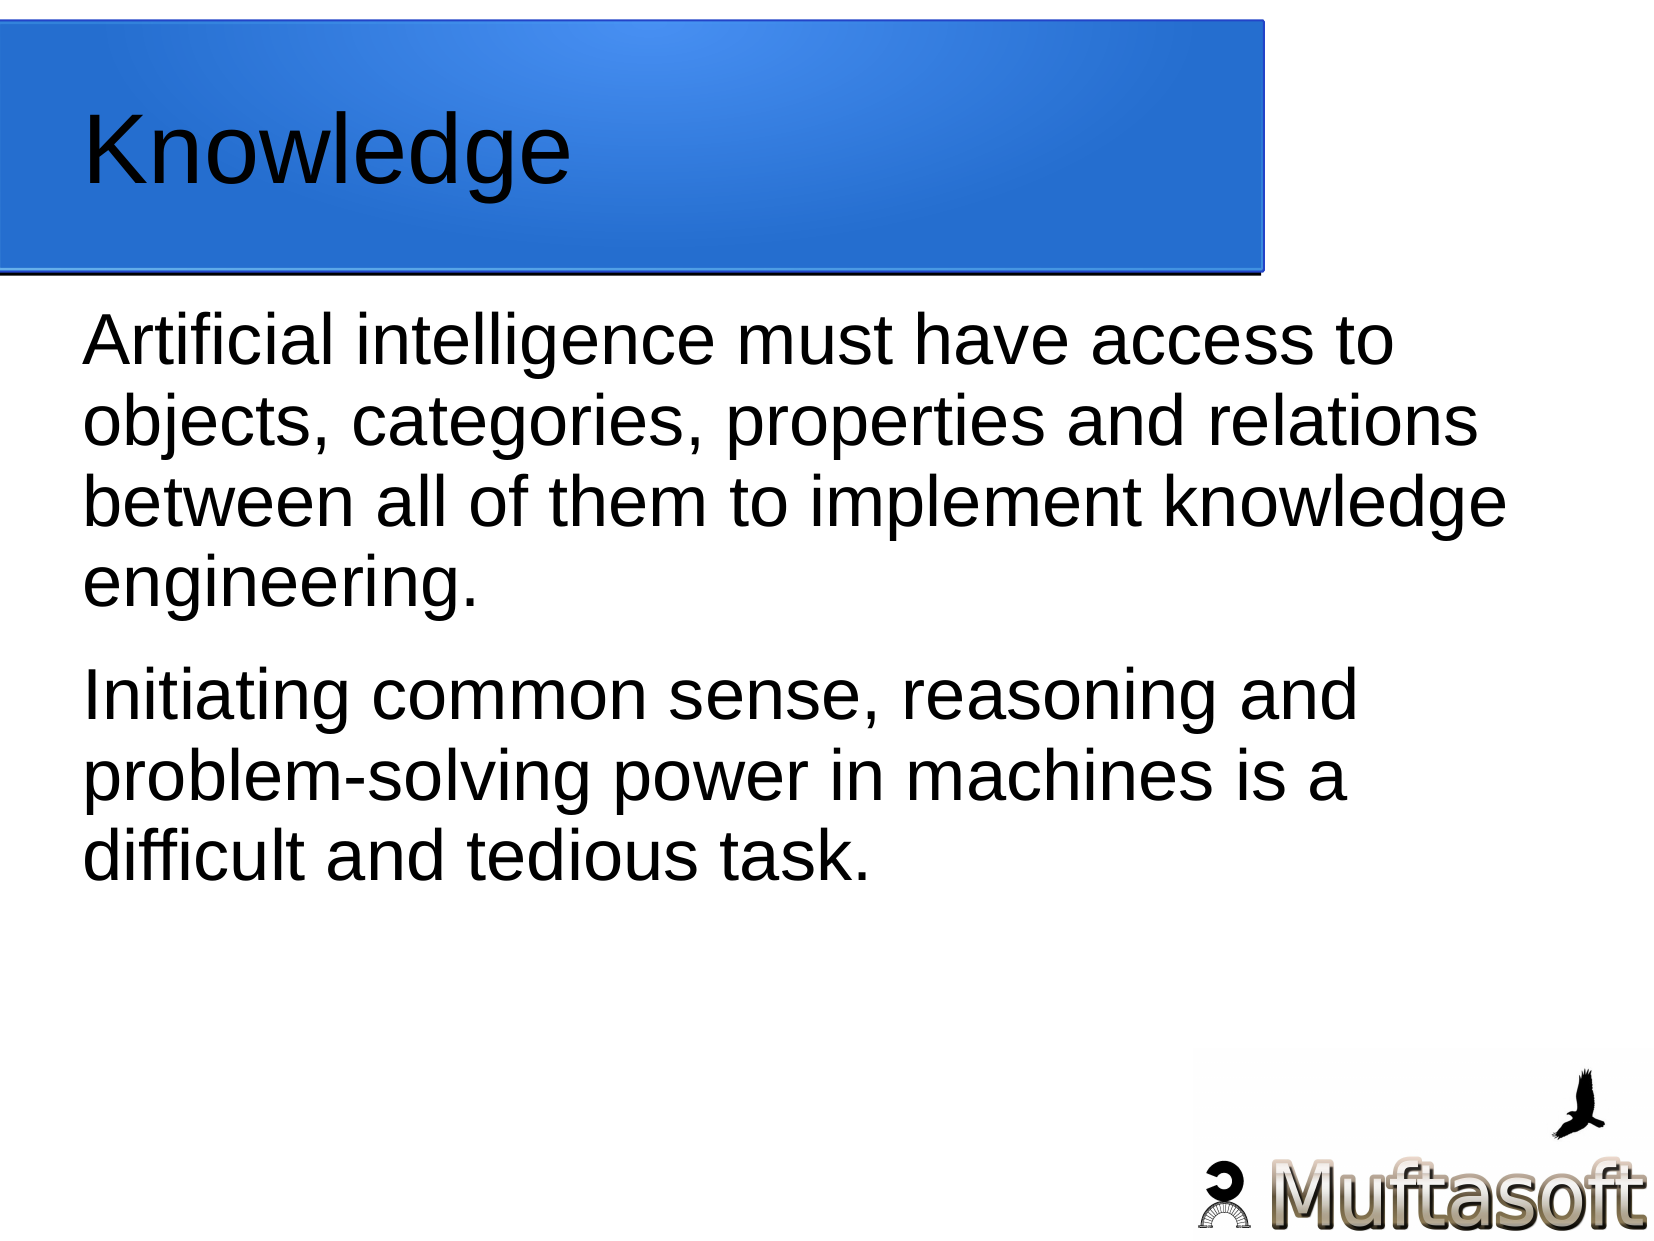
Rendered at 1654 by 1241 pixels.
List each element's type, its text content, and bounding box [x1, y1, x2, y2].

picture [1193, 1048, 1654, 1241]
title Knowledge [82, 47, 1235, 252]
list Artificial intelligence must have access to objects, categories, properties and relations between all of them to implement knowledge engineering. Initiating common sense, reasoning and problem-solving power in machines is a difficult and tedious task. [82, 299, 1571, 1019]
